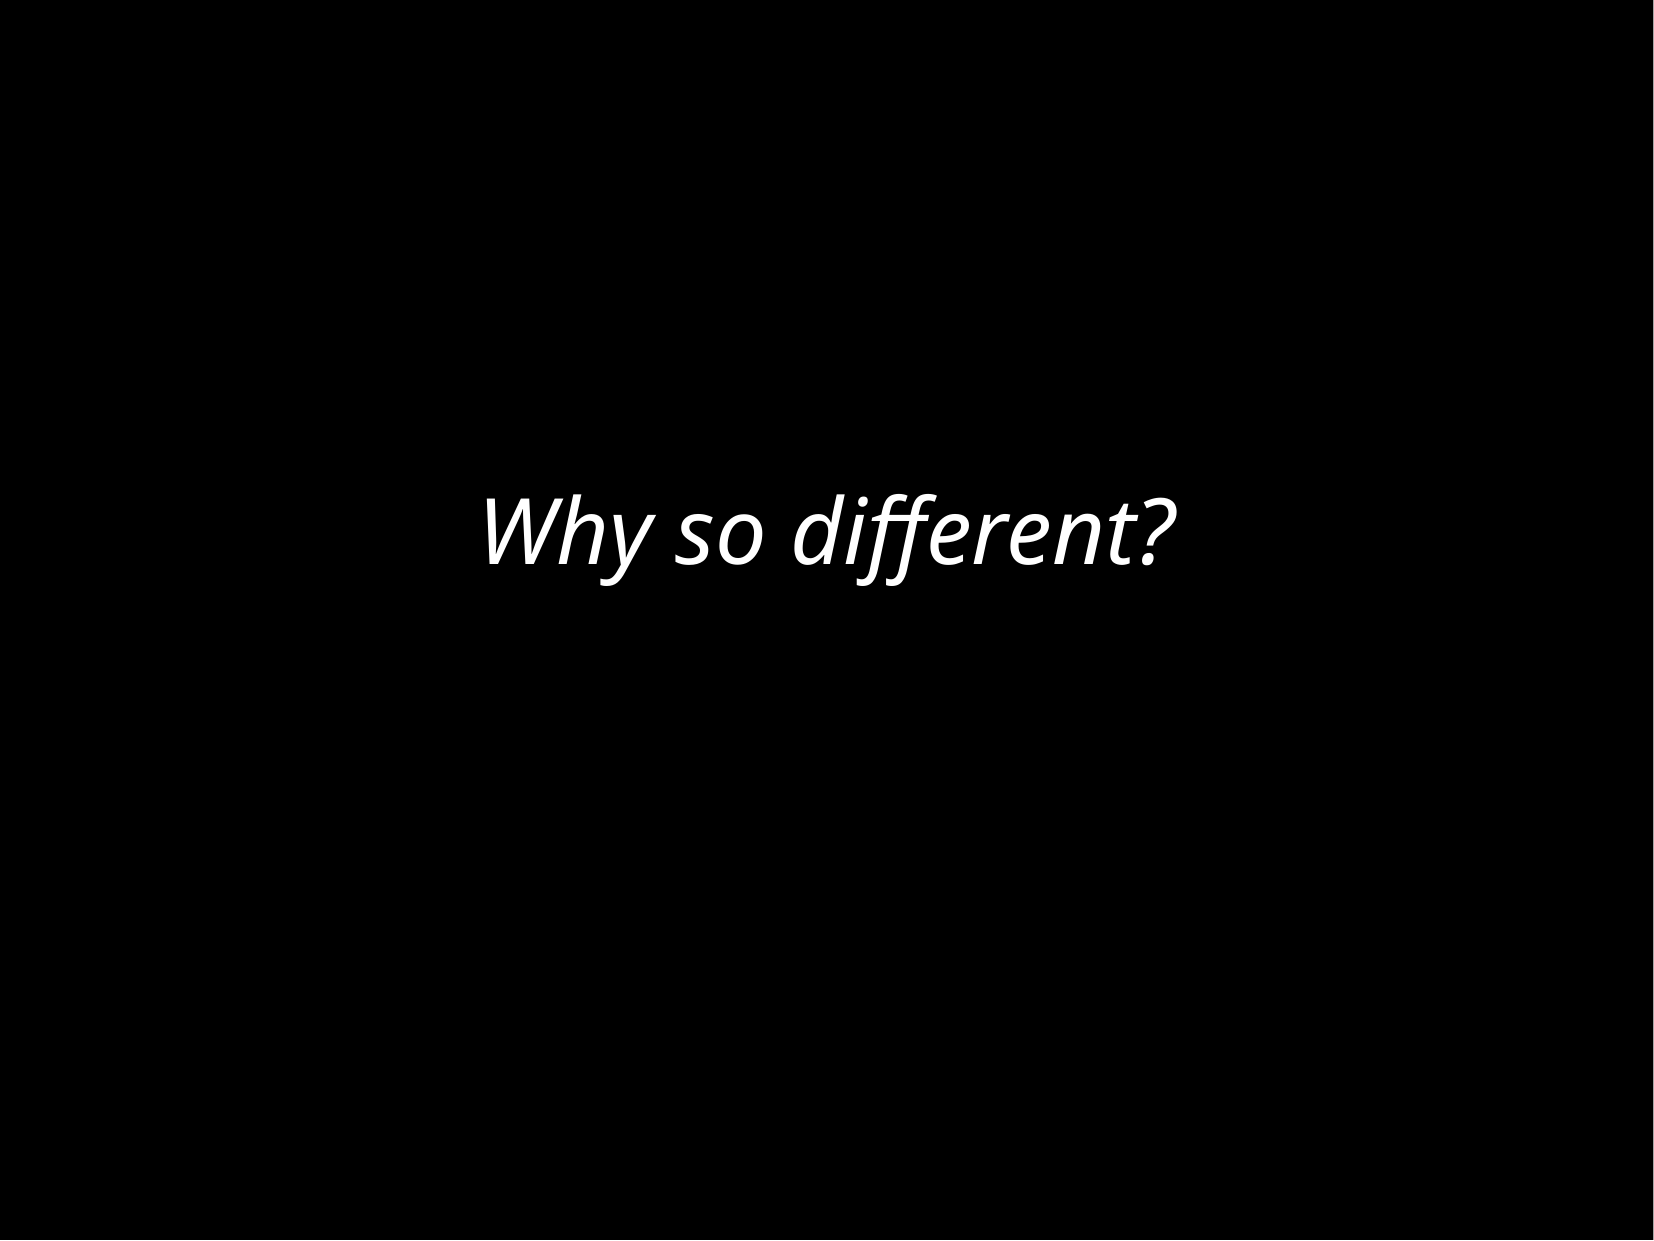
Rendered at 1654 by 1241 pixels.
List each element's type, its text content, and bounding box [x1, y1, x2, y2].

subtitle Why so different? [82, 49, 1571, 1010]
